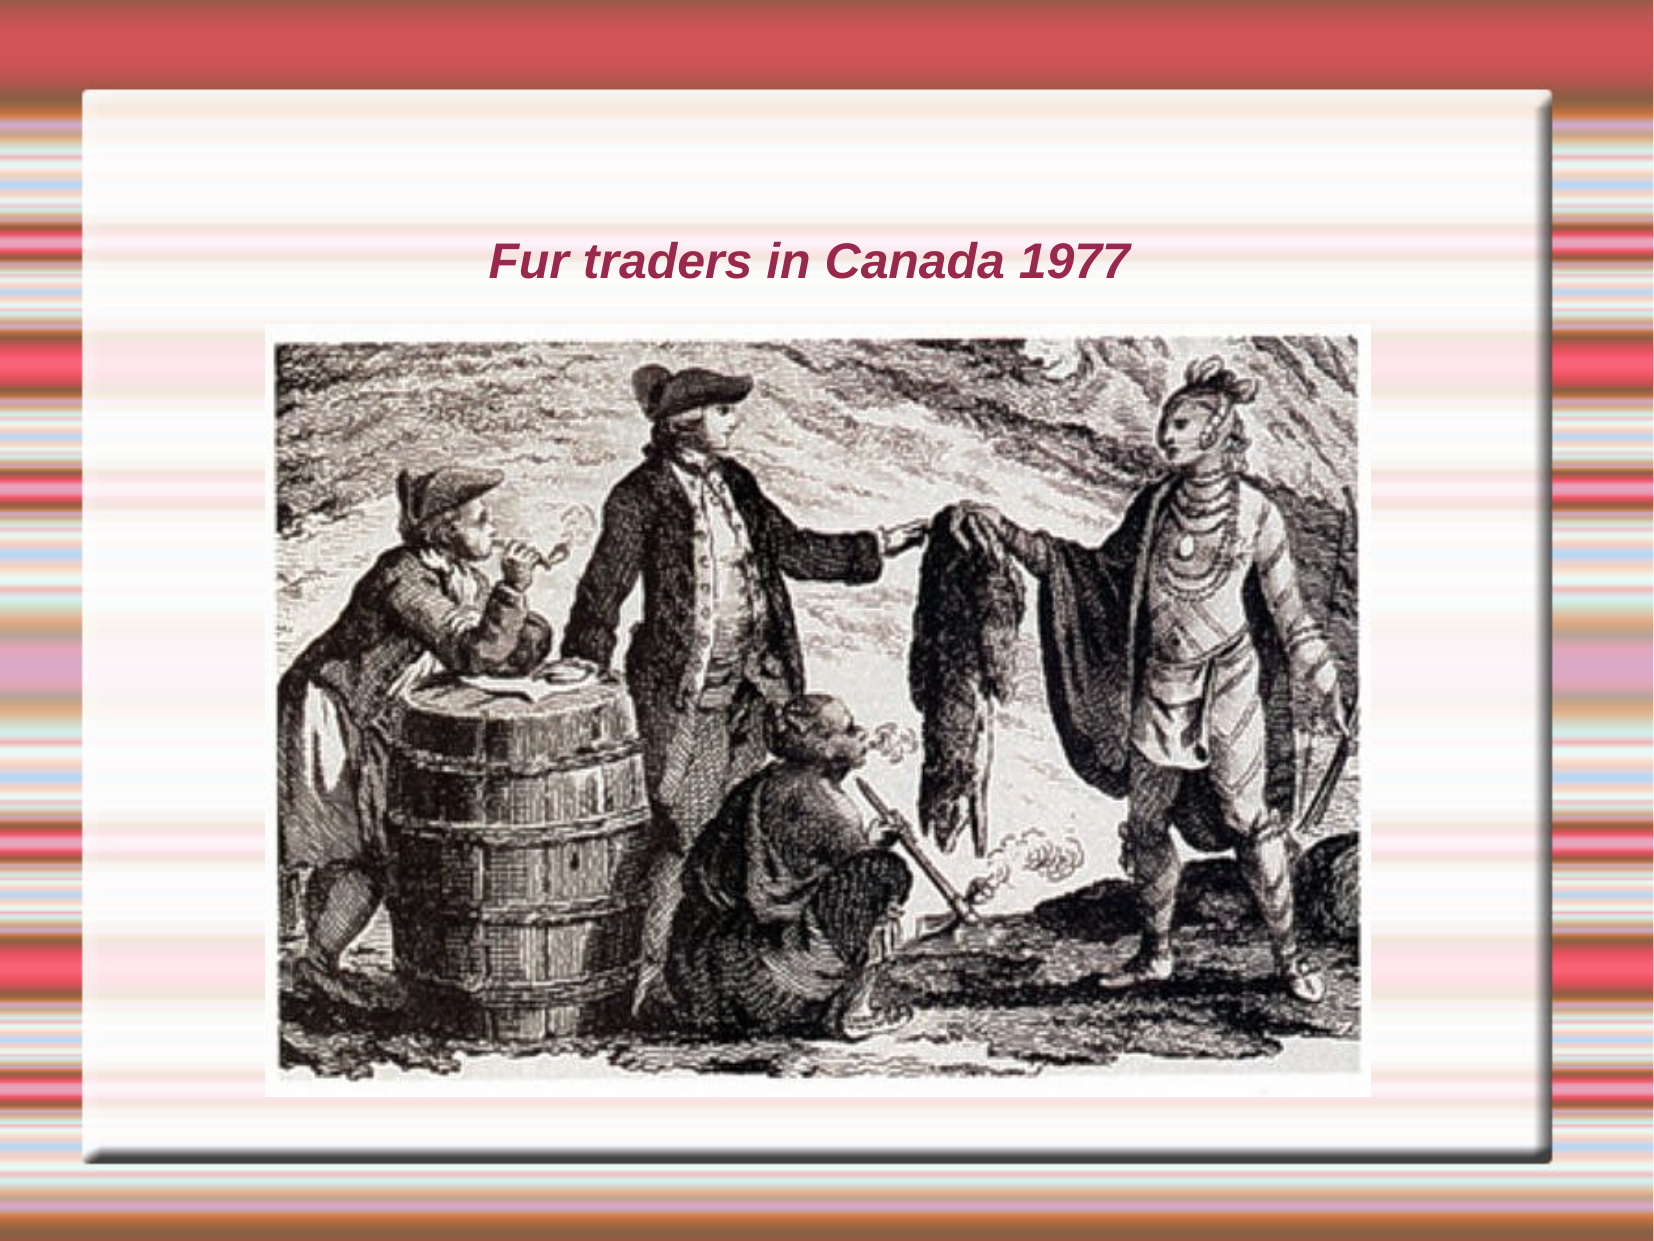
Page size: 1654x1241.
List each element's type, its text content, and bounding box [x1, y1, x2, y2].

picture [0, 0, 1654, 1241]
title Fur traders in Canada 1977 [177, 168, 1442, 355]
